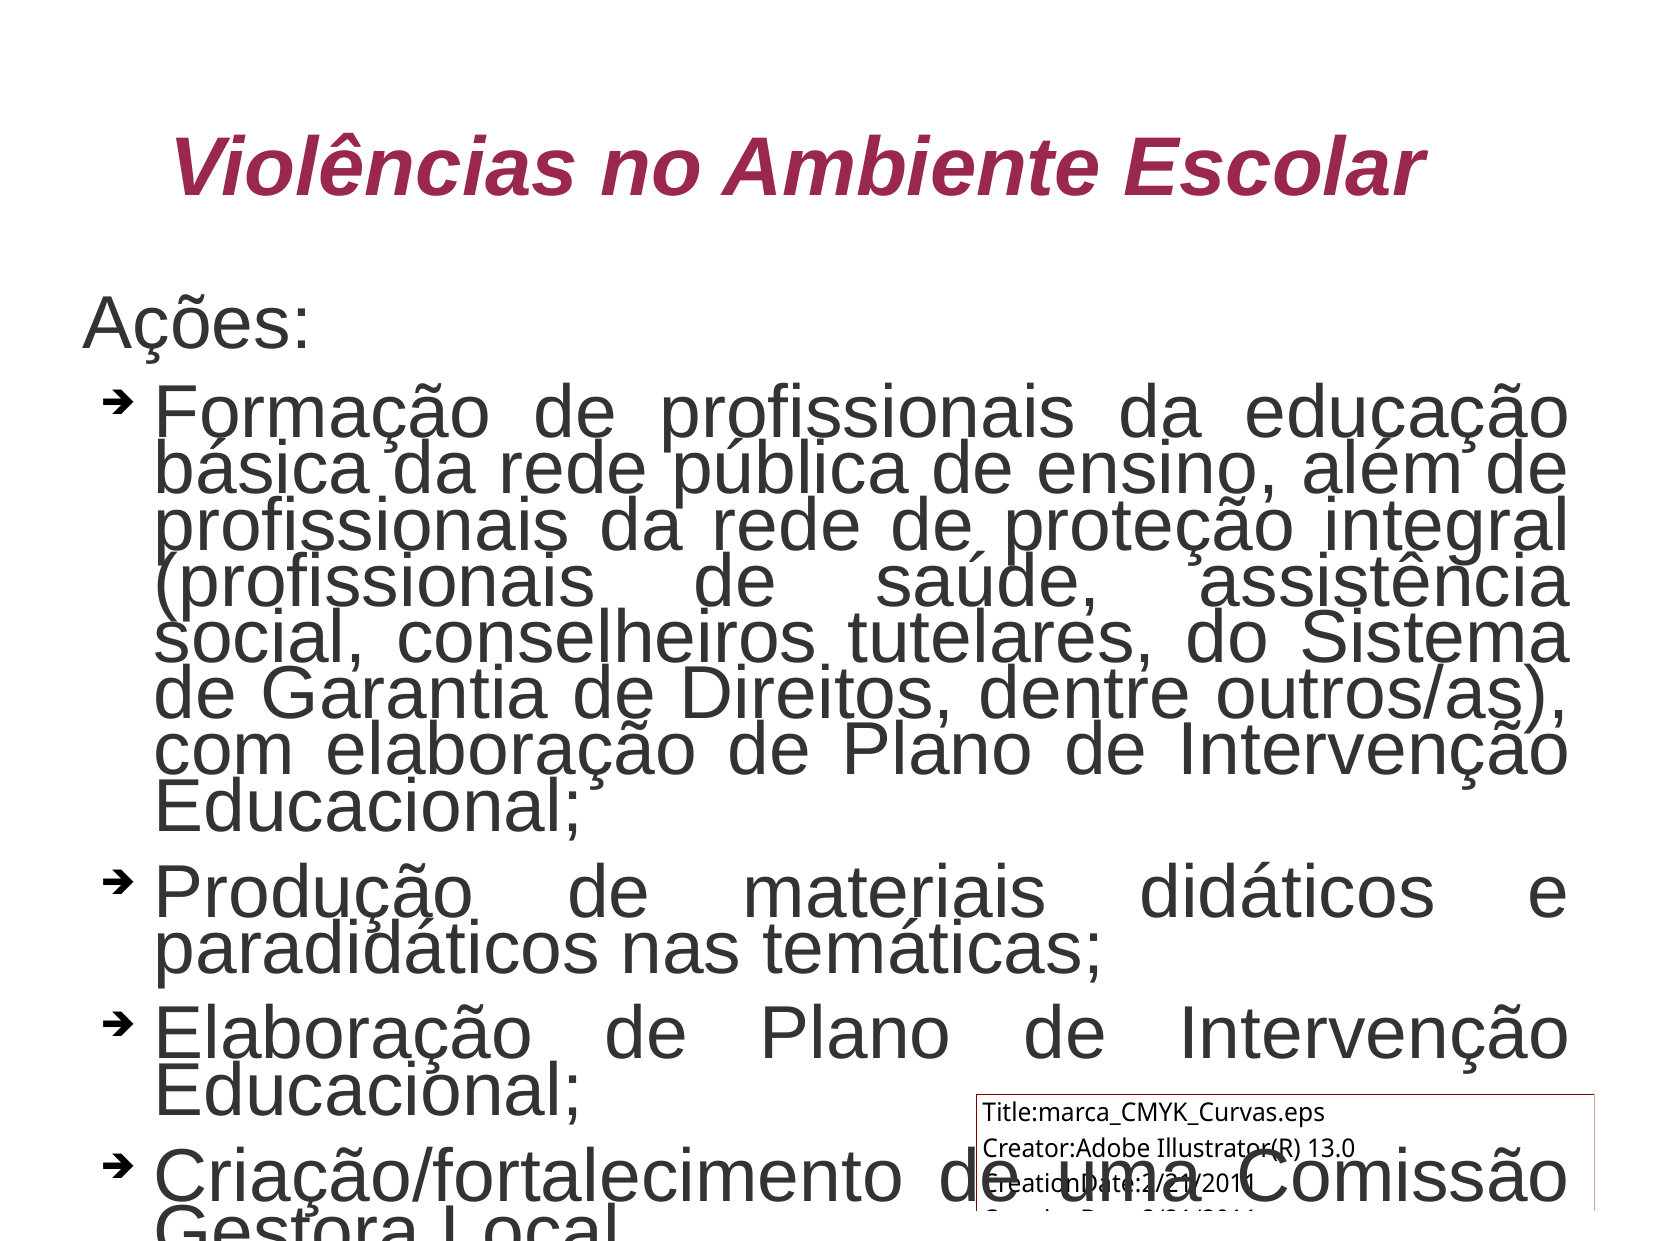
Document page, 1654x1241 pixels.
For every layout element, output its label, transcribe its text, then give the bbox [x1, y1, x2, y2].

list Ações: Formação de profissionais da educação básica da rede pública de ensino, além de profissionais da rede de proteção integral (profissionais de saúde, assistência social, conselheiros tutelares, do Sistema de Garantia de Direitos, dentre outros/as), com elaboração de Plano de Intervenção Educacional; Produção de materiais didáticos e paradidáticos nas temáticas; Elaboração de Plano de Intervenção Educacional; Criação/fortalecimento de uma Comissão Gestora Local. [82, 290, 1571, 1109]
title Violências no Ambiente Escolar [88, 59, 1506, 290]
